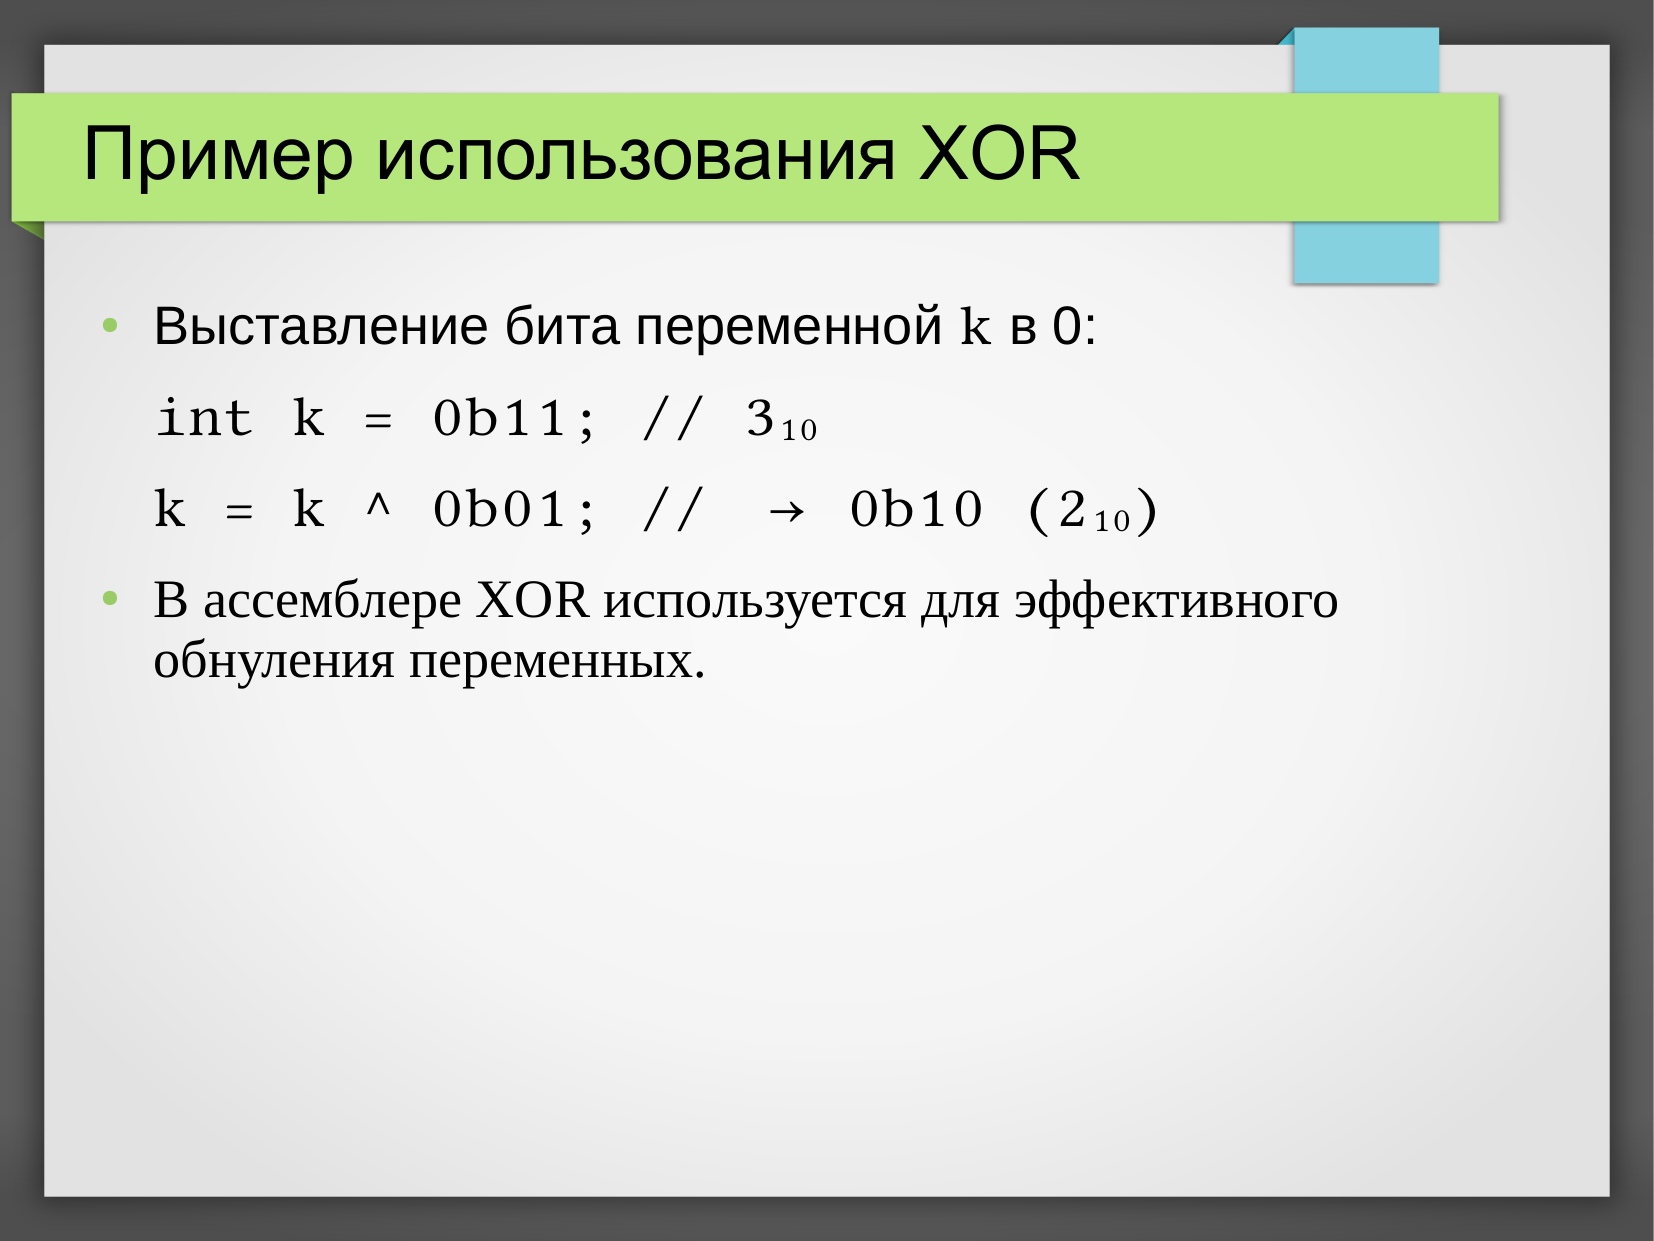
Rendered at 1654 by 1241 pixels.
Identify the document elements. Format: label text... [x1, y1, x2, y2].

title Пример использования XOR [82, 94, 1264, 213]
picture [0, 0, 1654, 1241]
list Выставление бита переменной k в 0: int k = 0b11; // 310 k = k ^ 0b01; // → 0b10 (210) В ассемблере XOR используется для эффективного обнуления переменных. [82, 295, 1571, 1015]
